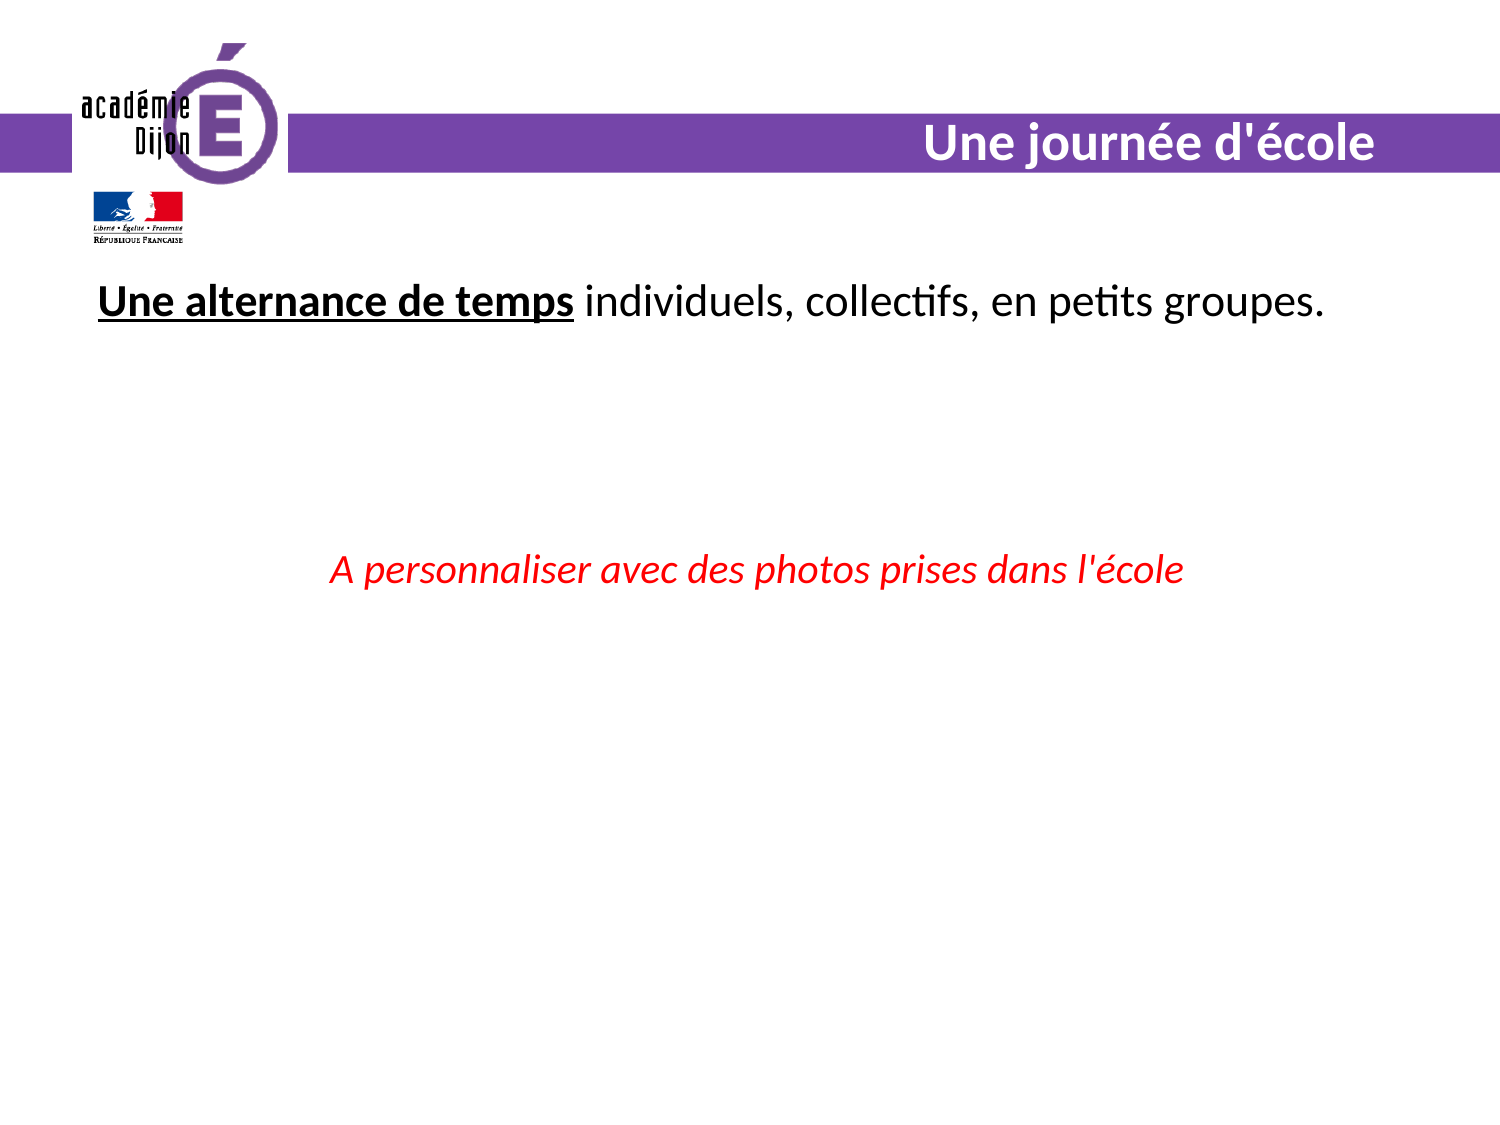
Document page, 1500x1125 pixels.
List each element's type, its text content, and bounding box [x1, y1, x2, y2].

title Une journée d'école [307, 45, 1489, 233]
picture [82, 43, 278, 243]
list Une alternance de temps individuels, collectifs, en petits groupes. A personnaliser avec des photos prises dans l'école [82, 262, 1433, 1005]
